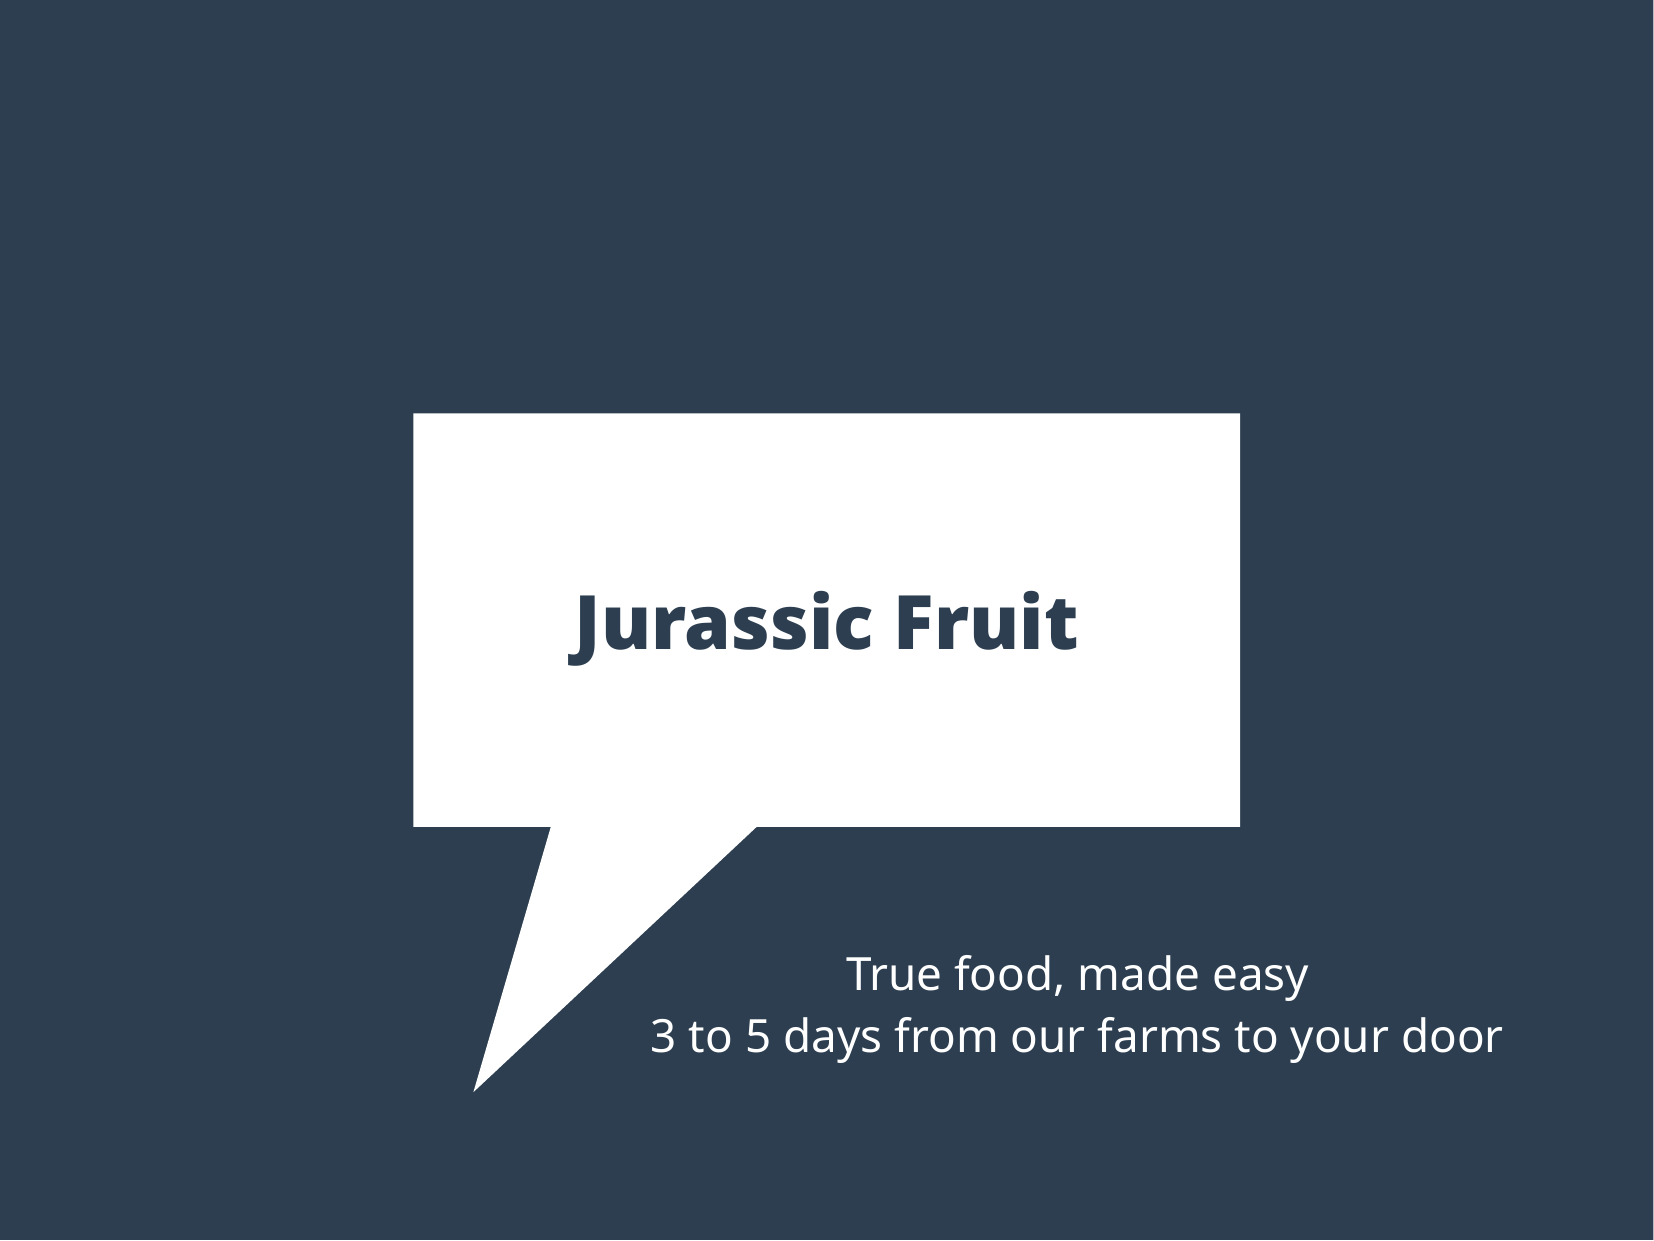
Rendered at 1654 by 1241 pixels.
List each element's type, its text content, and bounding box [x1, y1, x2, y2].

title Jurassic Fruit [442, 442, 1211, 798]
subtitle True food, made easy 3 to 5 days from our farms to your door [561, 826, 1595, 1182]
